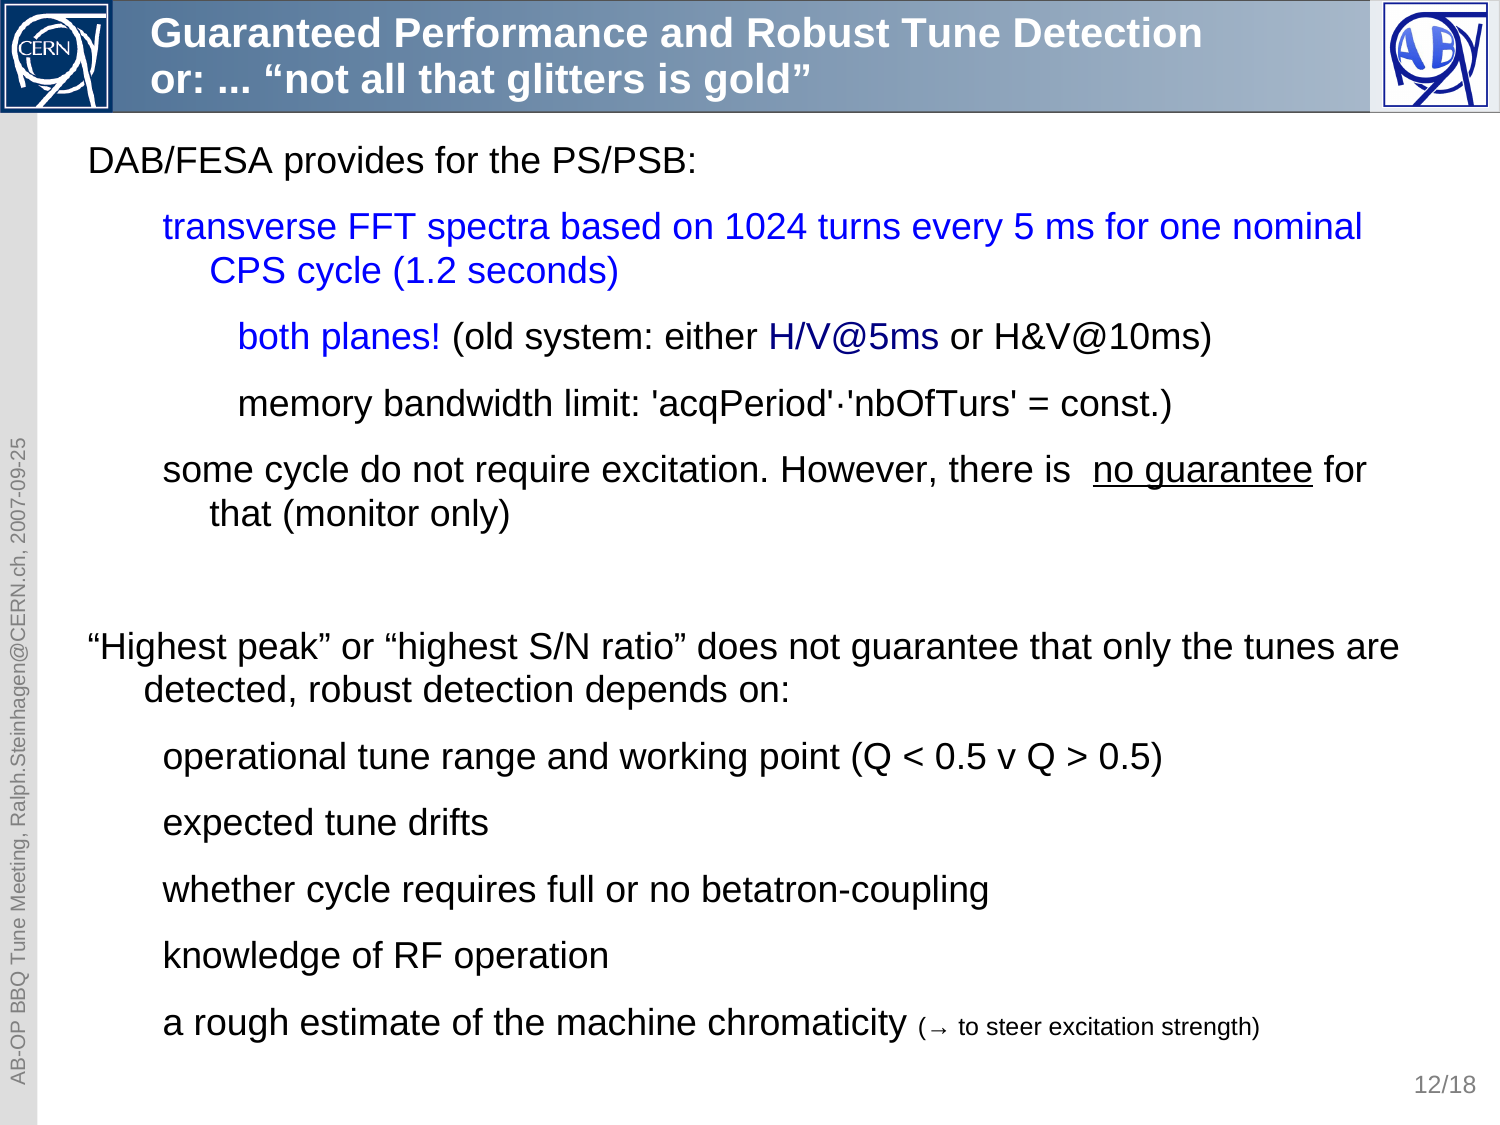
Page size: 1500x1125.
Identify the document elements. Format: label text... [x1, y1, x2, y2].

picture [0, 0, 113, 113]
list DAB/FESA provides for the PS/PSB: transverse FFT spectra based on 1024 turns every 5 ms for one nominal CPS cycle (1.2 seconds) both planes! (old system: either H/V@5ms or H&V@10ms) memory bandwidth limit: 'acqPeriod'·'nbOfTurs' = const.) some cycle do not require excitation. However, there is no guarantee for that (monitor only) “Highest peak” or “highest S/N ratio” does not guarantee that only the tunes are detected, robust detection depends on: operational tune range and working point (Q < 0.5 v Q > 0.5) expected tune drifts whether cycle requires full or no betatron-coupling knowledge of RF operation a rough estimate of the machine chromaticity (→ to steer excitation strength) [87, 137, 1438, 1044]
title Guaranteed Performance and Robust Tune Detection or: ... “not all that glitters is gold” [150, 7, 1398, 106]
picture [1382, 1, 1489, 108]
